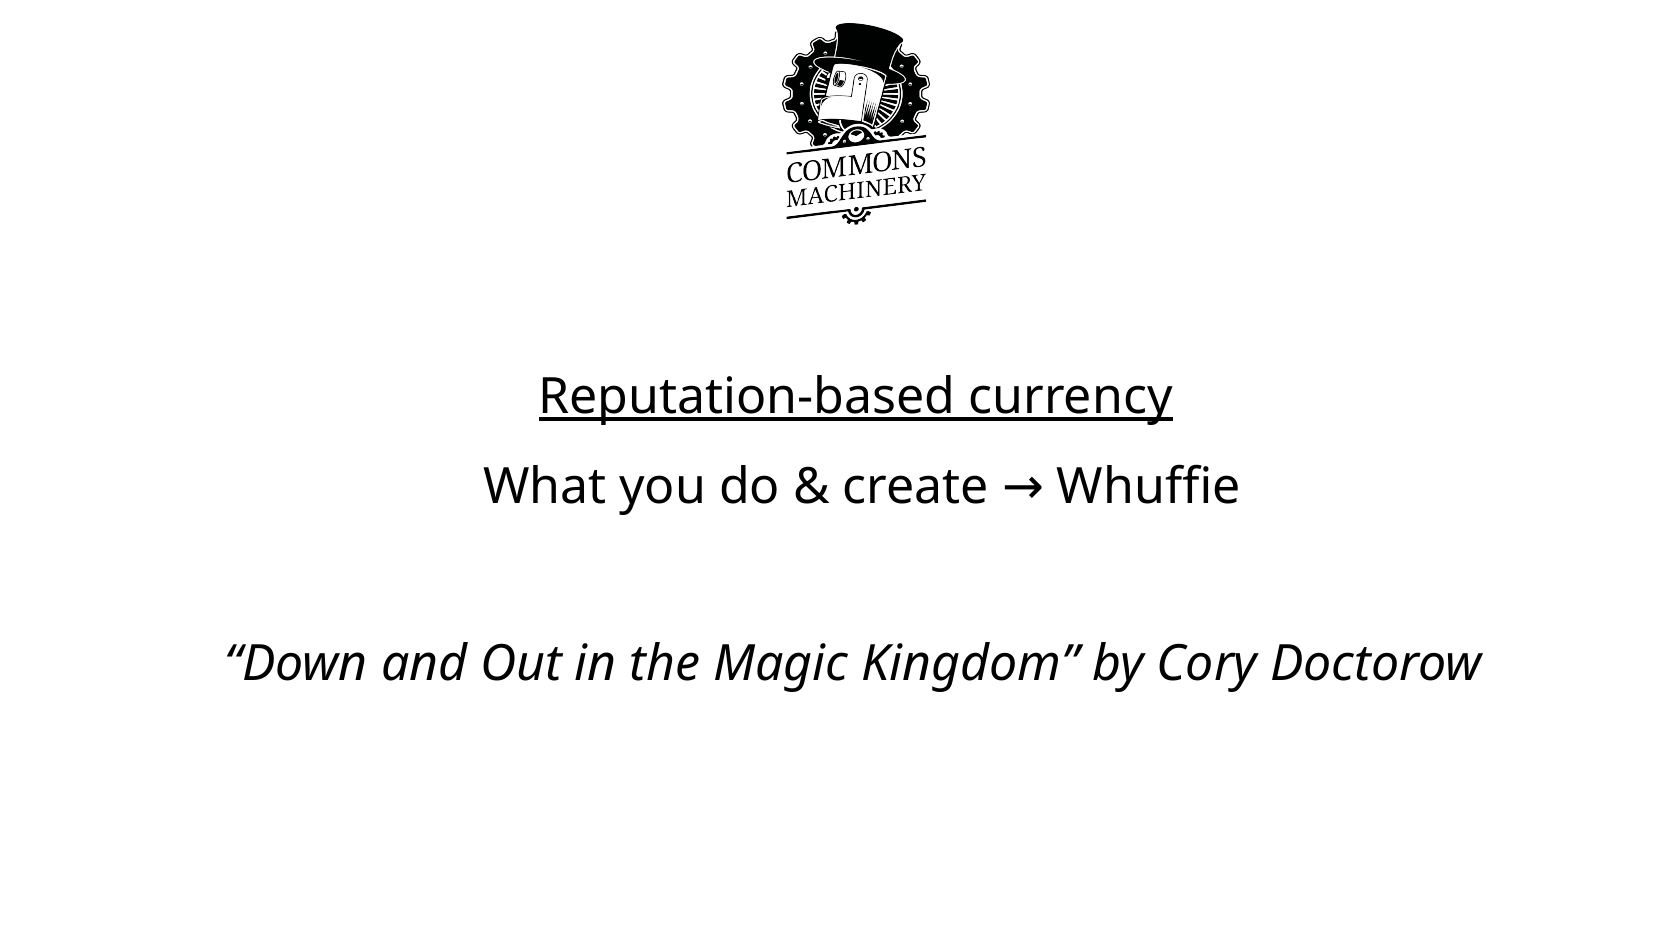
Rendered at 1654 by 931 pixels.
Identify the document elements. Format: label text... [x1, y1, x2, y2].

picture [782, 23, 930, 225]
list Reputation-based currency What you do & create → Whuffie “Down and Out in the Magic Kingdom” by Cory Doctorow [82, 269, 1571, 810]
